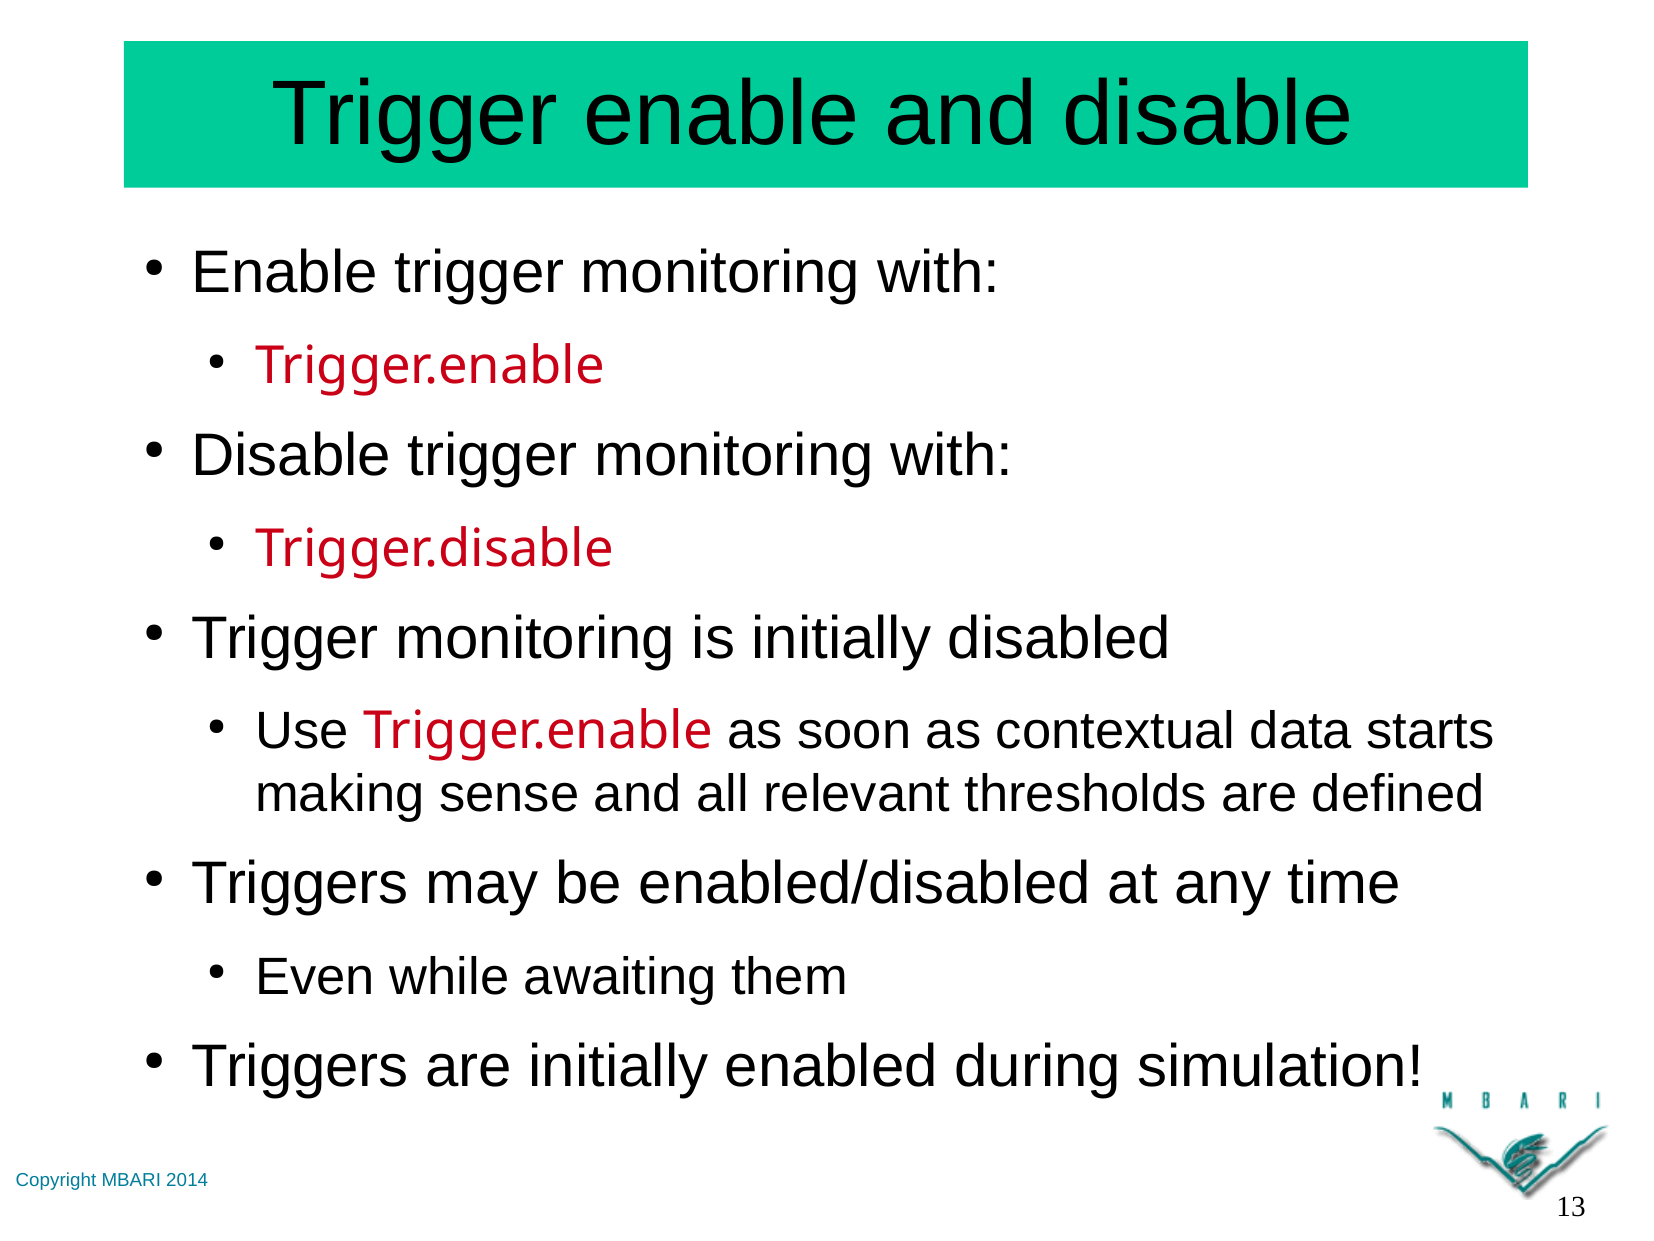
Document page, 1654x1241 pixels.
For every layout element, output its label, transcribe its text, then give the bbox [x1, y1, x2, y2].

title Trigger enable and disable [123, 41, 1528, 188]
picture [1426, 1091, 1613, 1200]
list Enable trigger monitoring with: Trigger.enable Disable trigger monitoring with: Trigger.disable Trigger monitoring is initially disabled Use Trigger.enable as soon as contextual data starts making sense and all relevant thresholds are defined Triggers may be enabled/disabled at any time Even while awaiting them Triggers are initially enabled during simulation! [112, 225, 1517, 1126]
